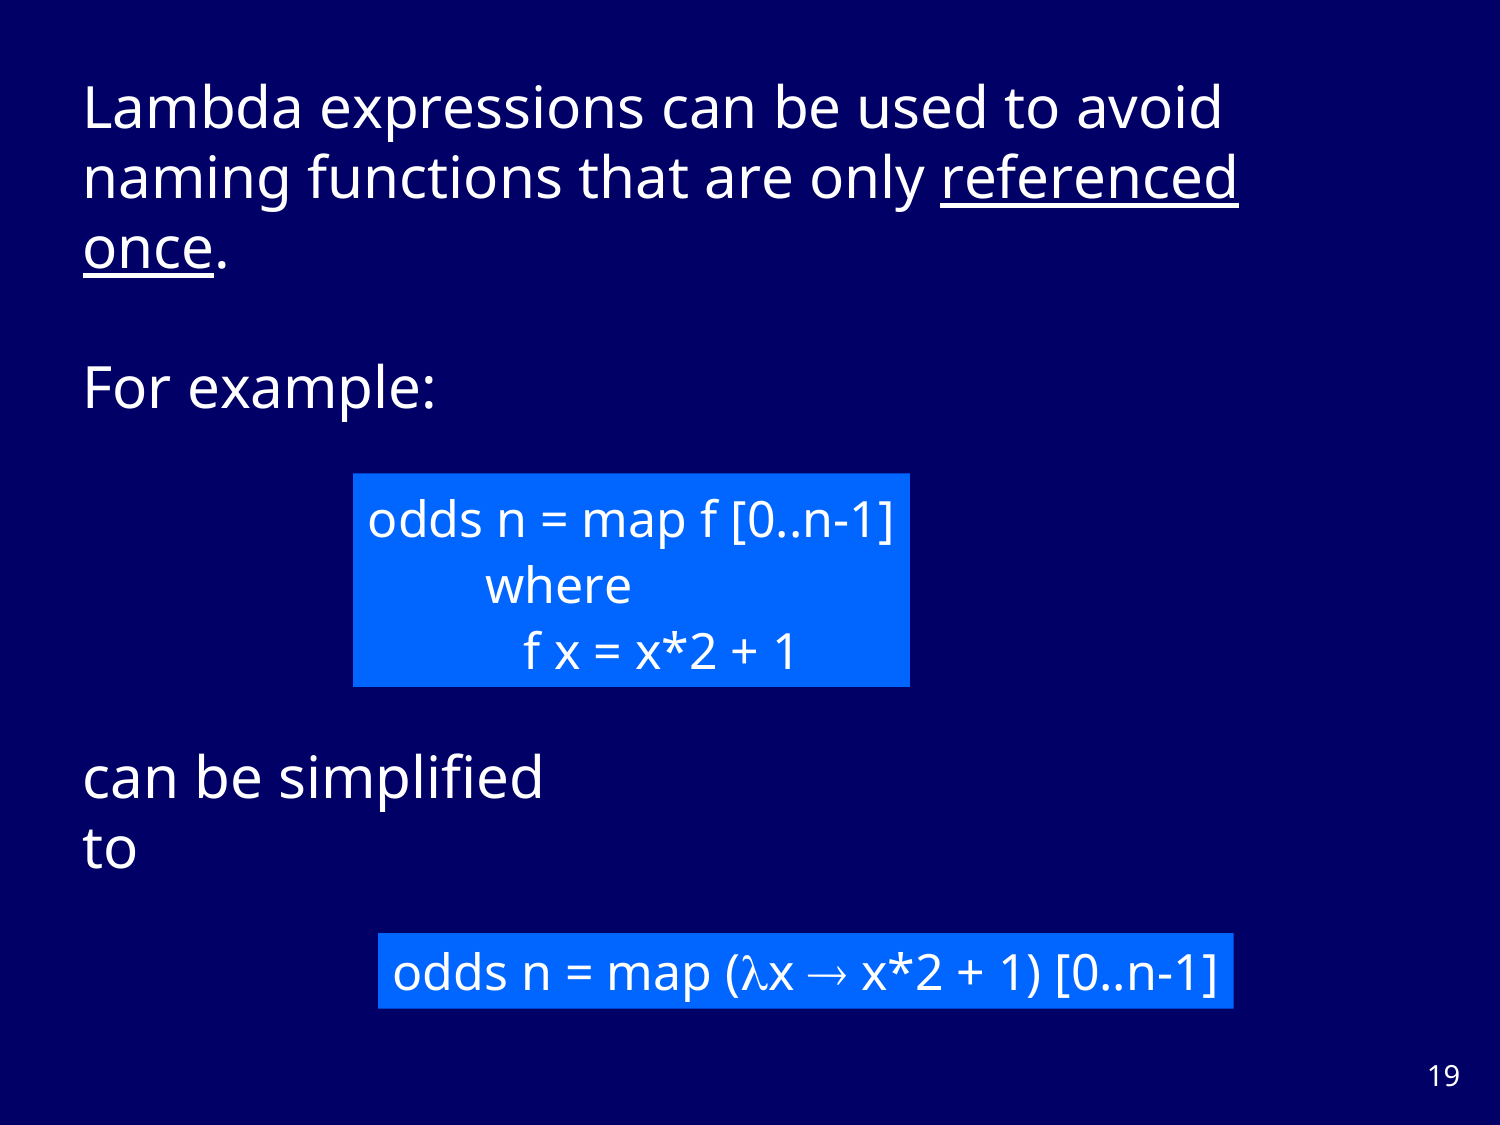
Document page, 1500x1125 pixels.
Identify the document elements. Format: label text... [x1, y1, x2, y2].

text_box can be simplified to [67, 732, 613, 888]
text_box <number> [1374, 1049, 1476, 1101]
text_box odds n = map f [0..n-1] where f x = x*2 + 1 [353, 473, 910, 687]
text_box Lambda expressions can be used to avoid naming functions that are only referenced once. For example: [67, 62, 1402, 428]
text_box odds n = map (x  x*2 + 1) [0..n-1] [378, 933, 1234, 1009]
